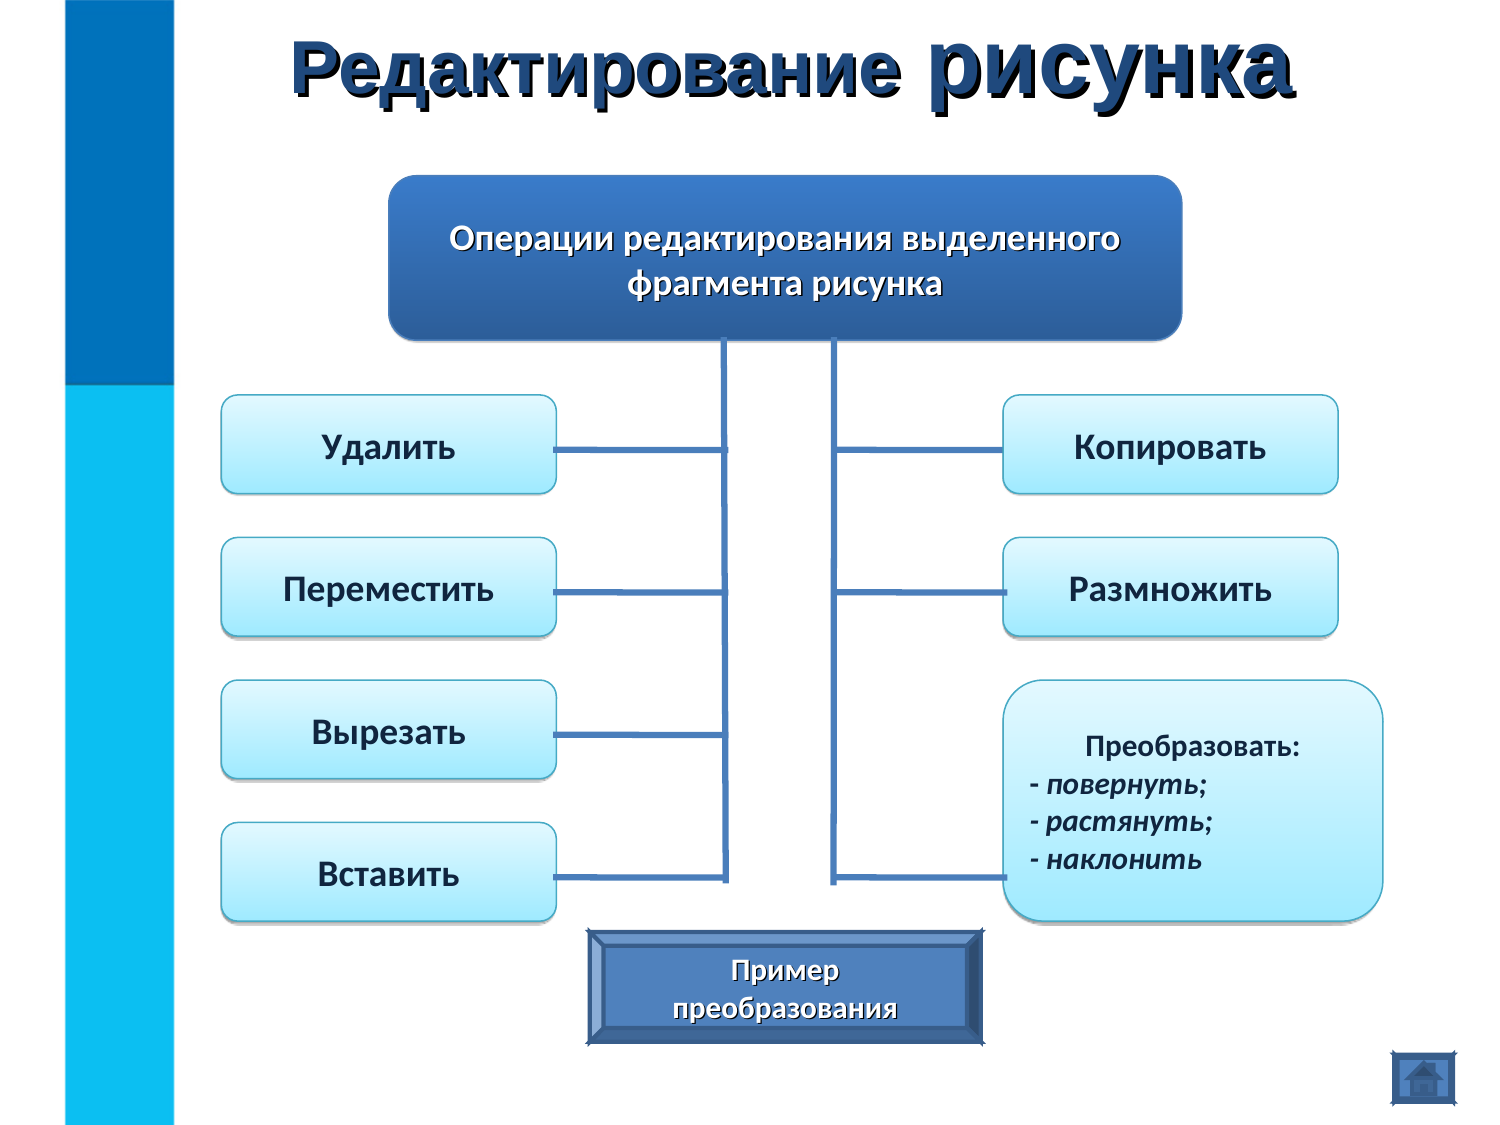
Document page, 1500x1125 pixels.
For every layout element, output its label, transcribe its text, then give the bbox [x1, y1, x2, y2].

text_box Удалить [221, 394, 557, 494]
text_box Вырезать [221, 680, 557, 779]
text_box Пример преобразования [604, 946, 967, 1027]
text_box Вставить [221, 822, 557, 922]
text_box Размножить [1003, 537, 1339, 637]
text_box Операции редактирования выделенного фрагмента рисунка [388, 175, 1182, 341]
picture [0, 0, 1500, 1125]
title Редактирование рисунка [116, 5, 1467, 109]
text_box Копировать [1003, 394, 1339, 494]
text_box Преобразовать: - повернуть; - растянуть; - наклонить [1003, 680, 1383, 922]
text_box Переместить [221, 537, 557, 637]
text_box [1396, 1054, 1454, 1102]
